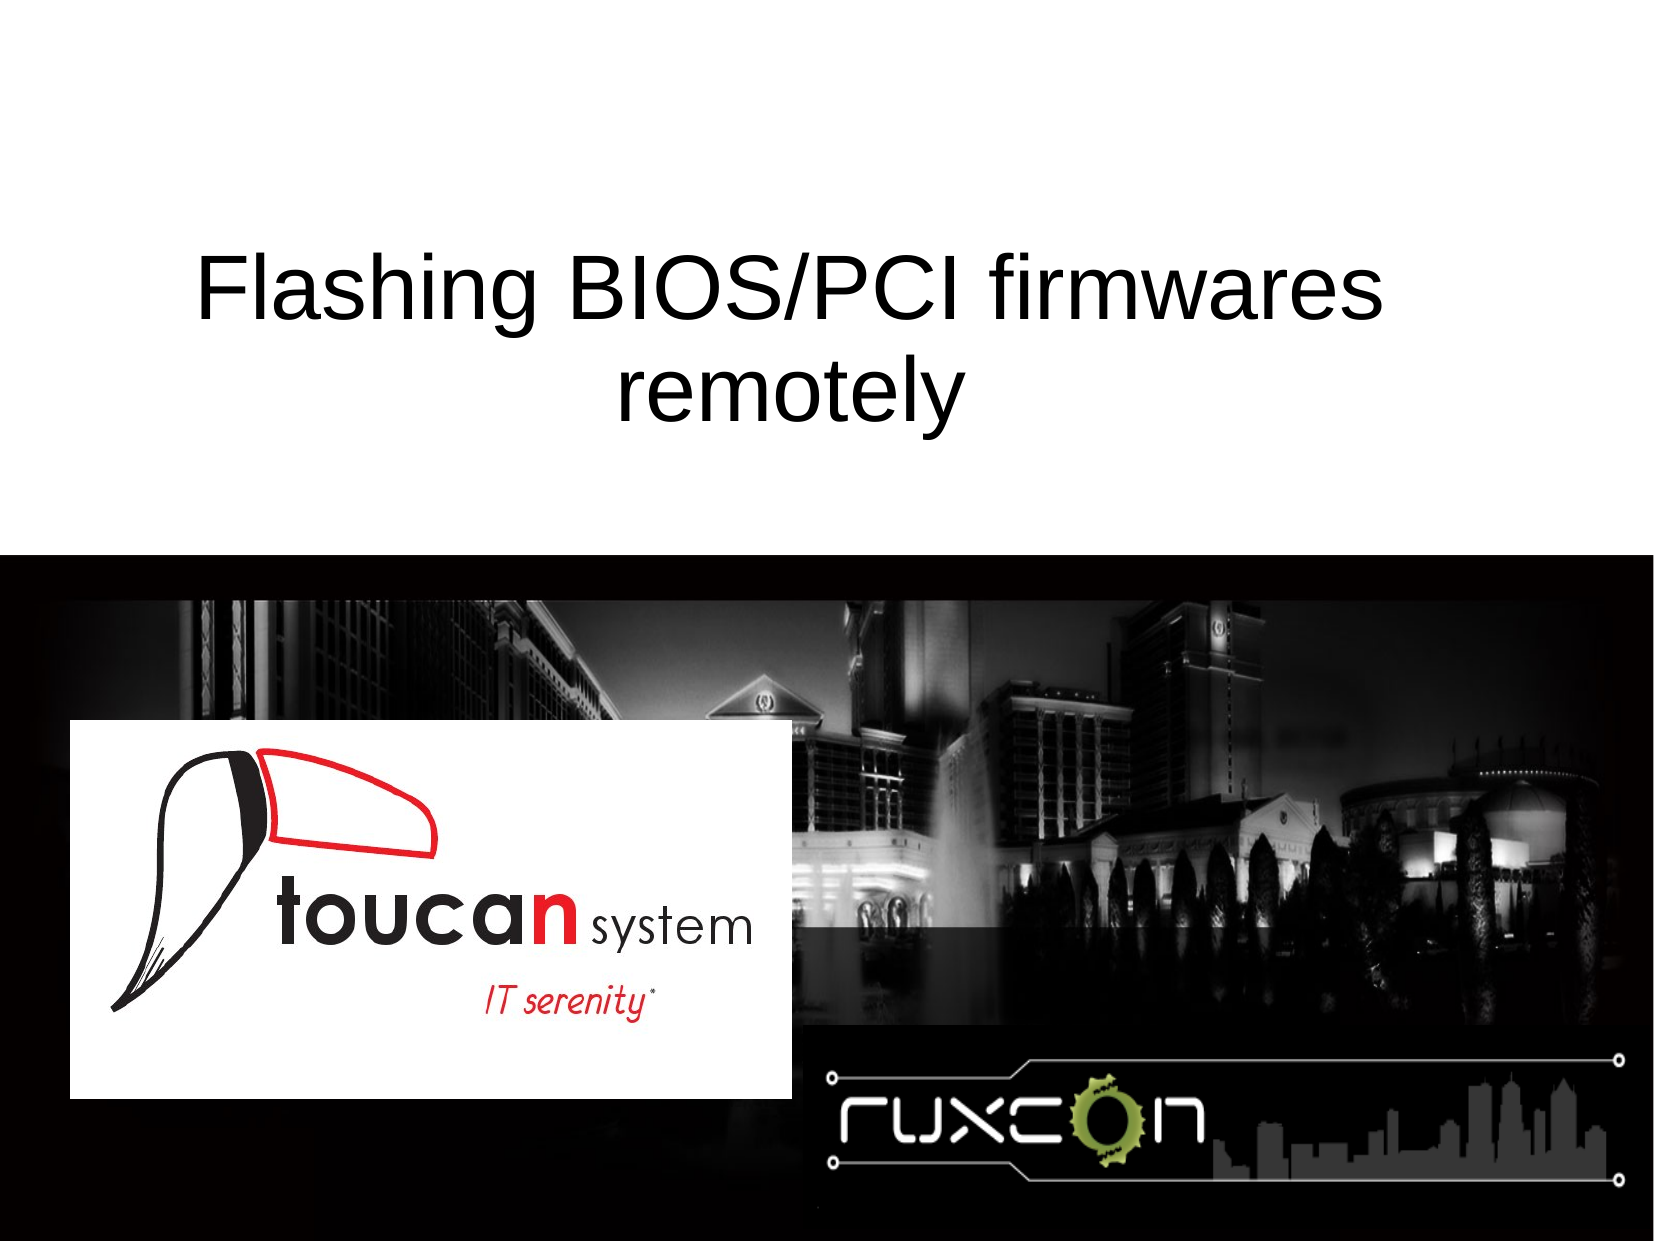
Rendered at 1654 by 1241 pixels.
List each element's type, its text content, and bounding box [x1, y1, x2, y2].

picture [0, 555, 1654, 1241]
title Flashing BIOS/PCI firmwares remotely [47, 236, 1536, 444]
